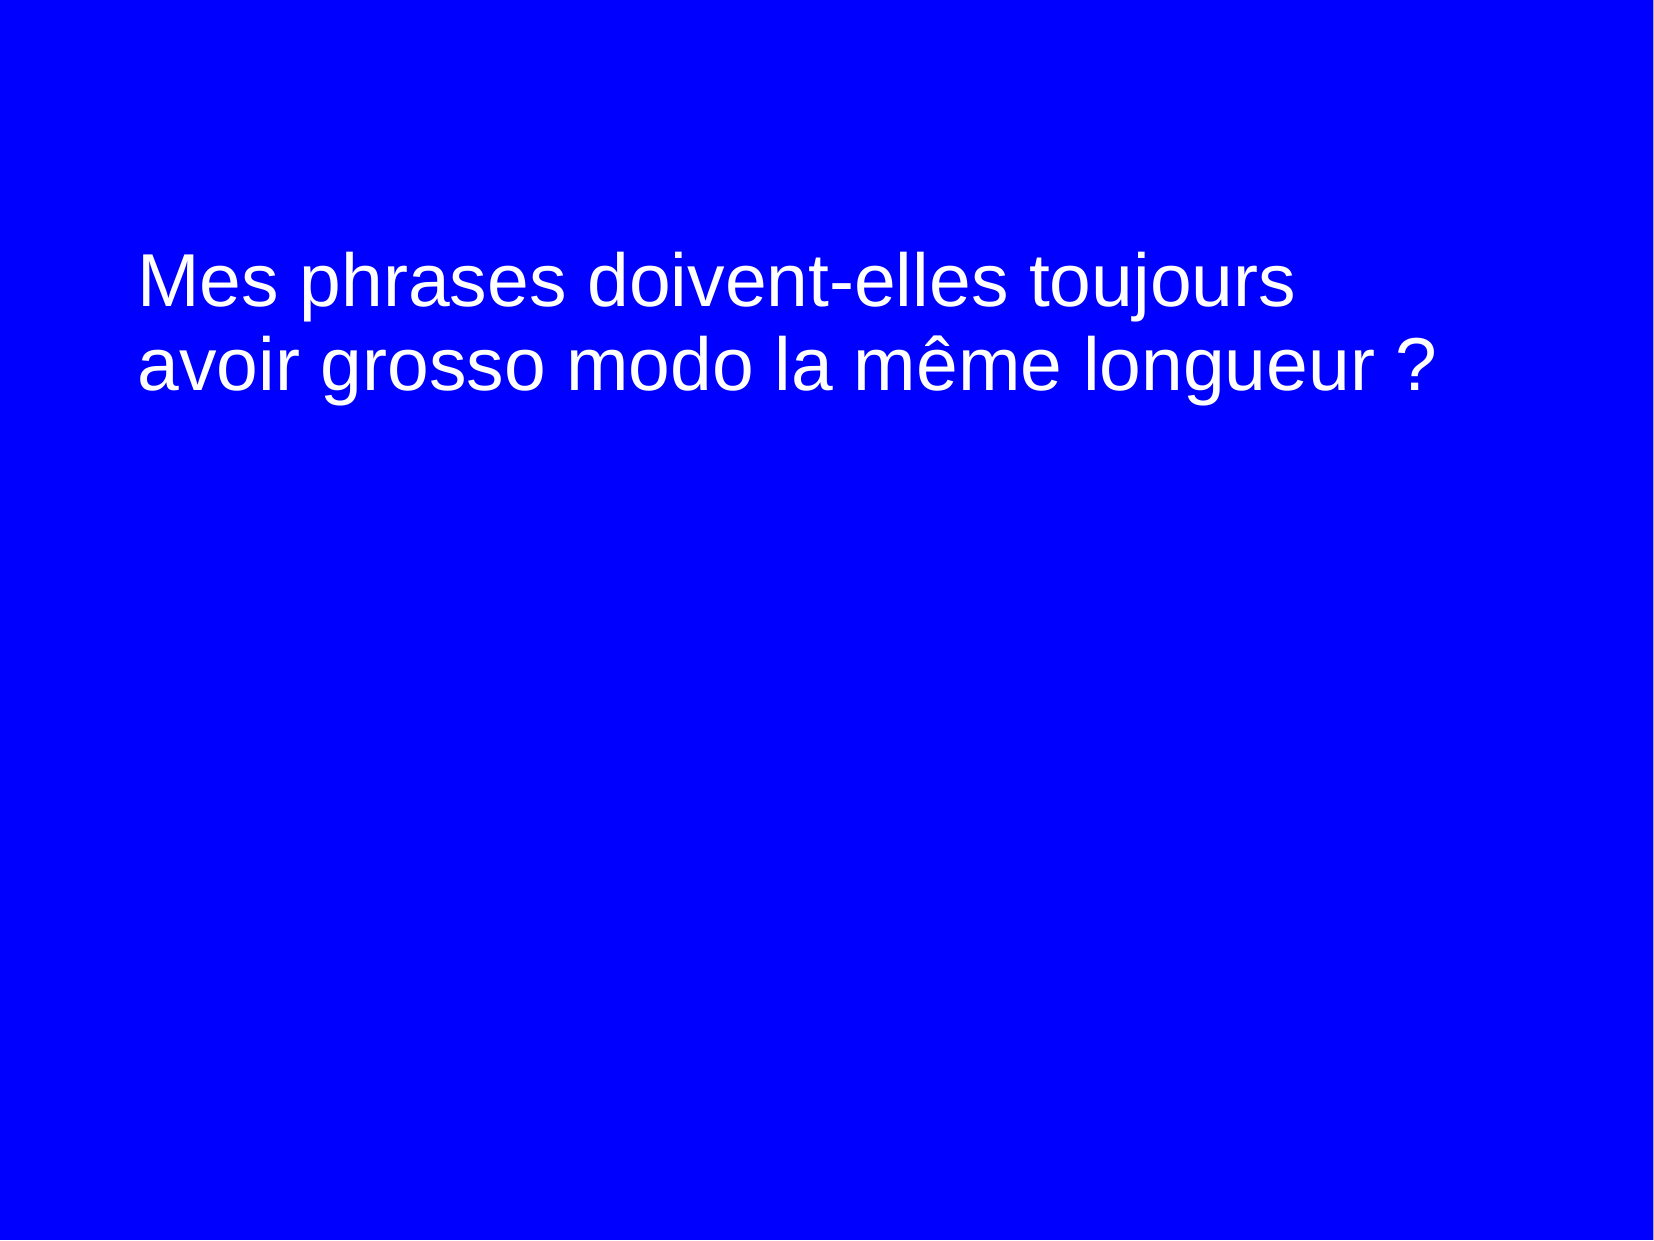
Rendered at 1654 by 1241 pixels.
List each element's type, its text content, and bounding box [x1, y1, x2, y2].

text_box Mes phrases doivent-elles toujours avoir grosso modo la même longueur ? [122, 230, 1477, 414]
